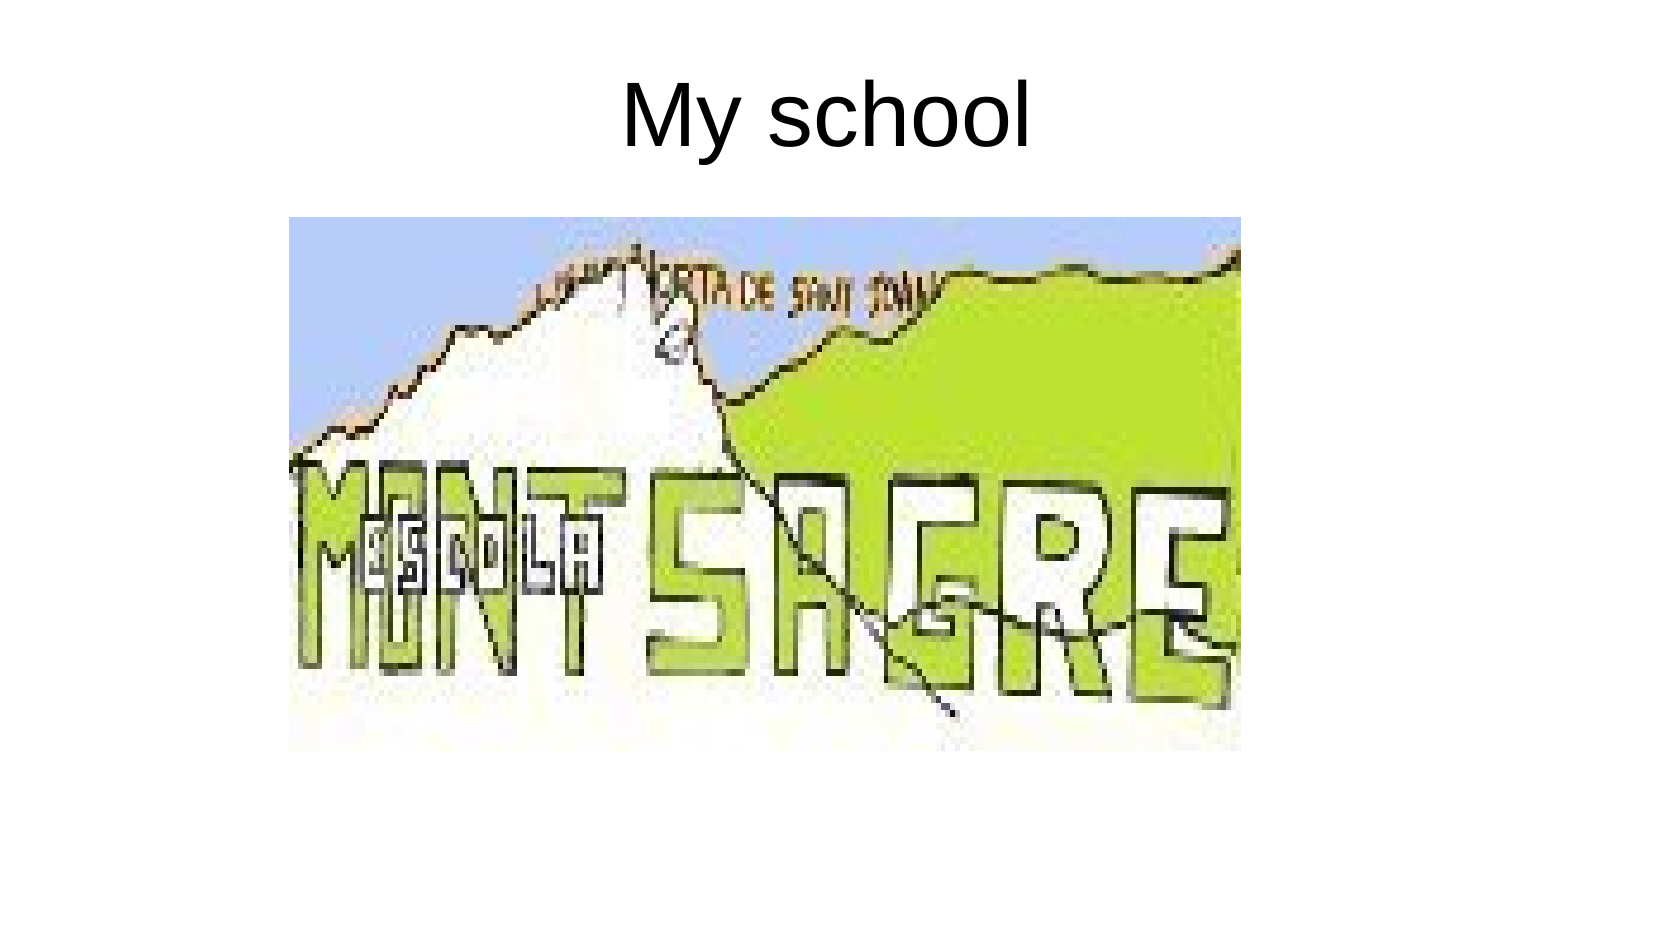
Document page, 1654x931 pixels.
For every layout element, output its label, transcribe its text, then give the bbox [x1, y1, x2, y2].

picture [289, 217, 1241, 751]
title My school [82, 37, 1571, 193]
